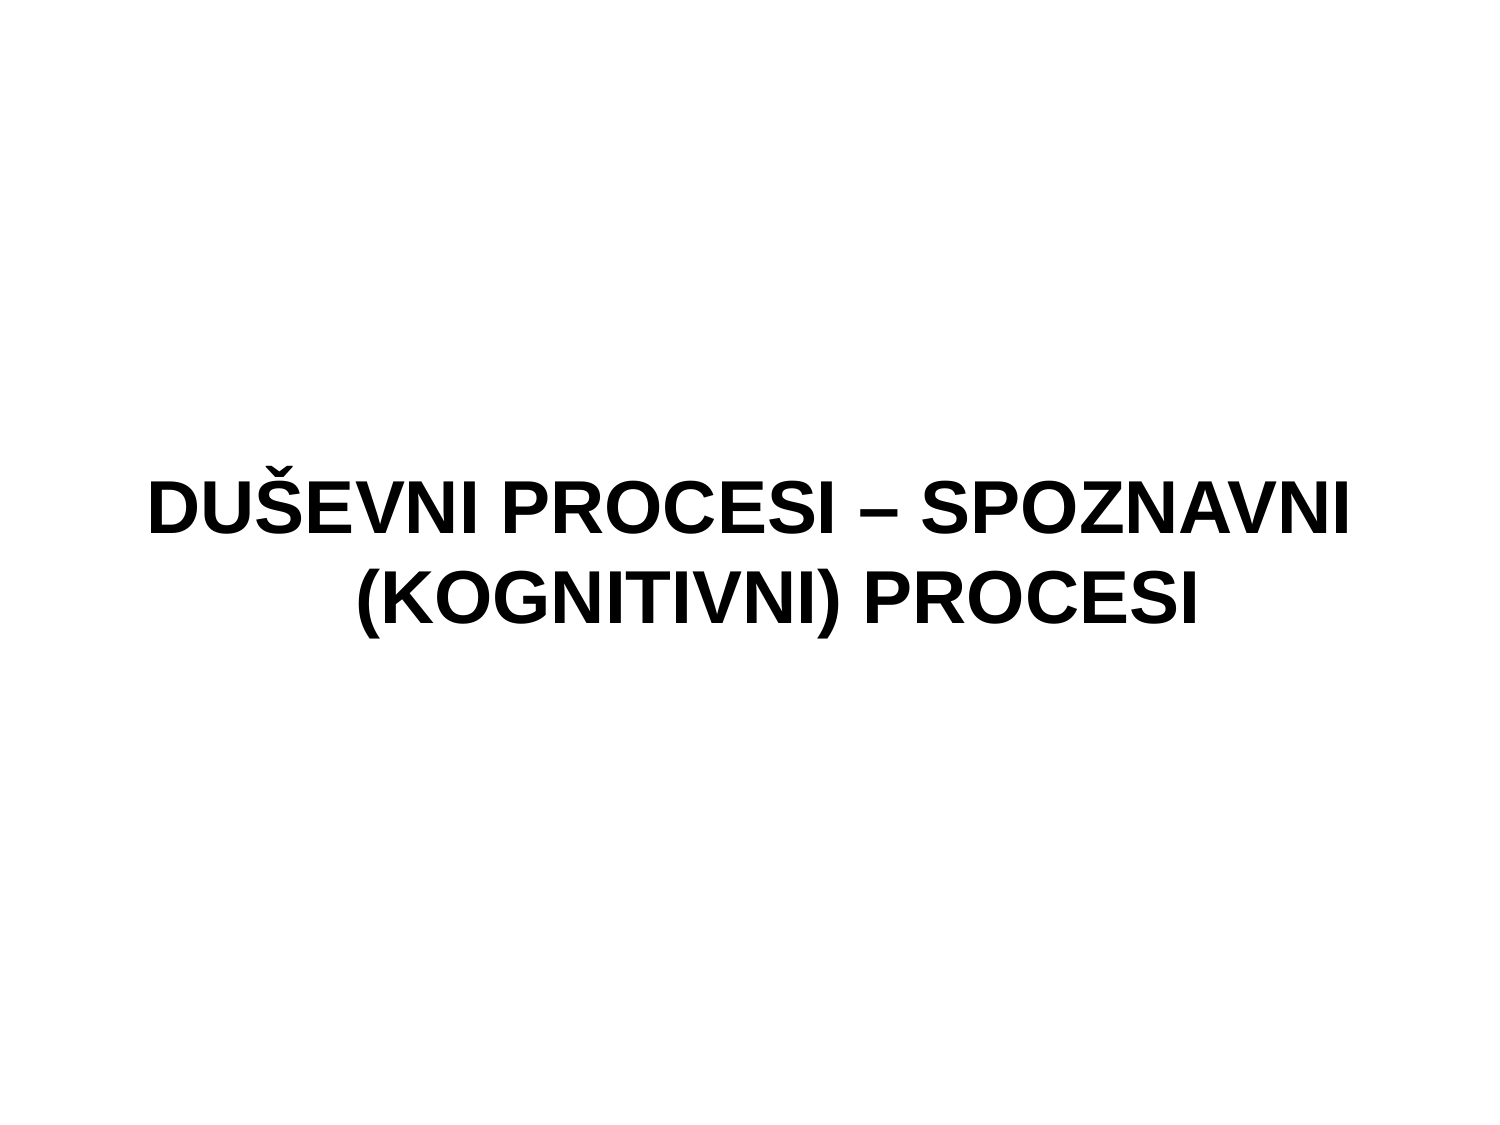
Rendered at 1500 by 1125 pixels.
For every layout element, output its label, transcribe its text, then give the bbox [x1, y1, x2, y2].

list DUŠEVNI PROCESI – SPOZNAVNI (KOGNITIVNI) PROCESI [75, 262, 1425, 1005]
